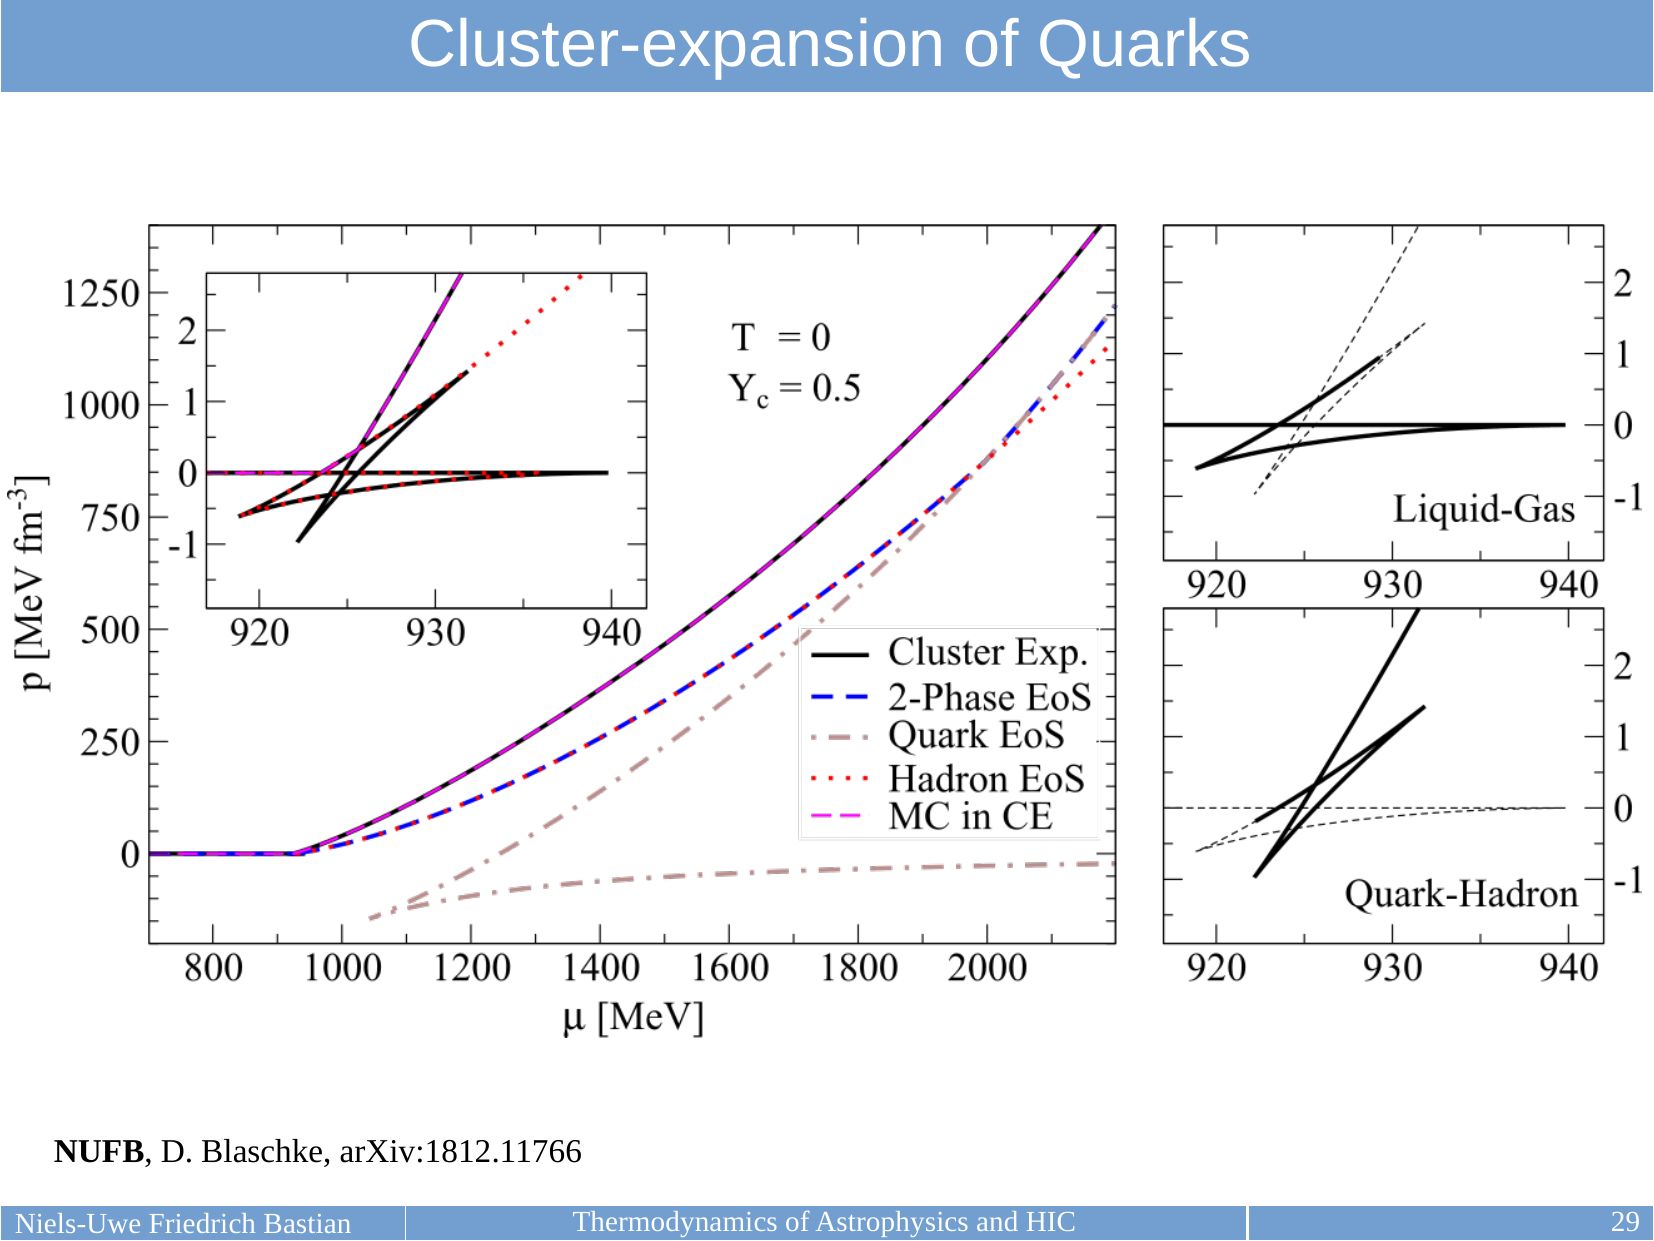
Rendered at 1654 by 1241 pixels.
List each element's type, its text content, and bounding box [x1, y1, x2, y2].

picture [7, 224, 1642, 1038]
title Cluster-expansion of Quarks [86, 5, 1576, 81]
text_box NUFB, D. Blaschke, arXiv:1812.11766 [39, 1125, 936, 1177]
